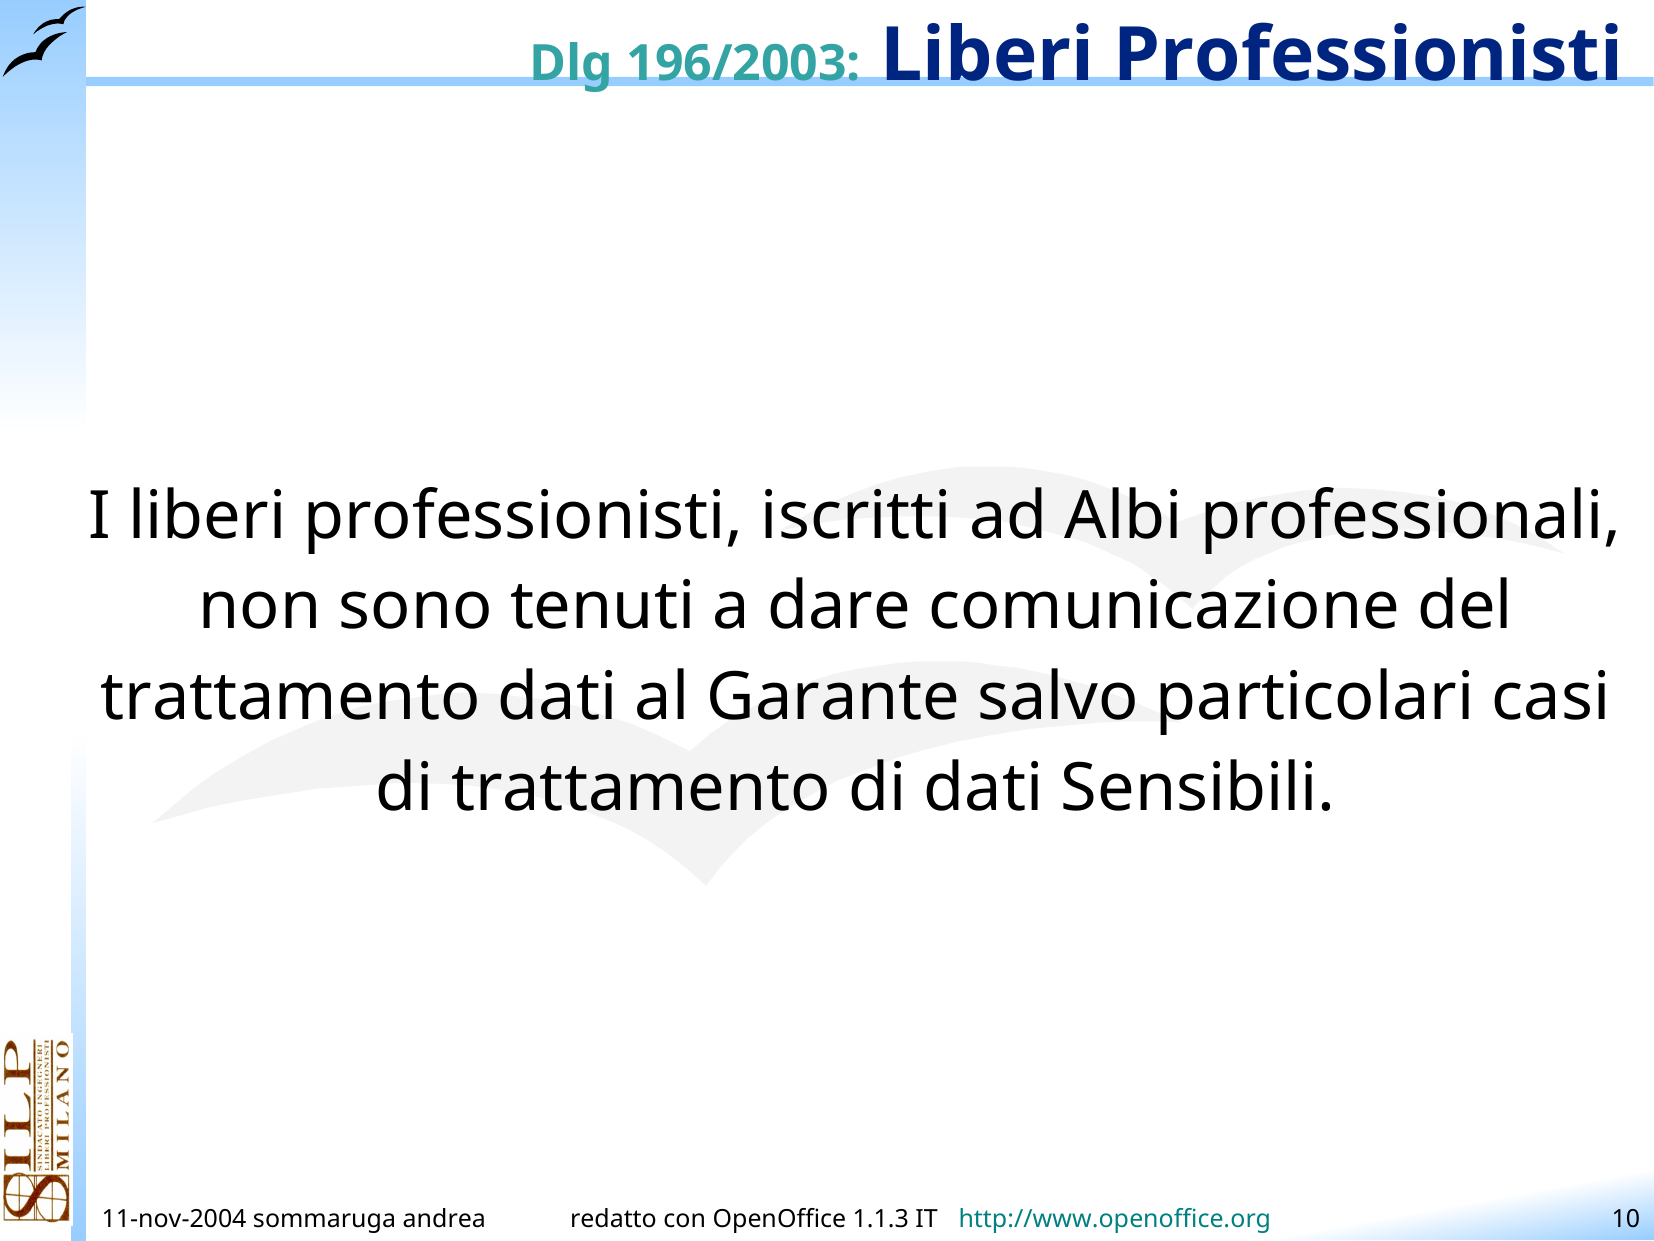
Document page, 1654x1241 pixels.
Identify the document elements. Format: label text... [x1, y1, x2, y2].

picture [0, 1033, 73, 1226]
subtitle I liberi professionisti, iscritti ad Albi professionali, non sono tenuti a dare comunicazione del trattamento dati al Garante salvo particolari casi di trattamento di dati Sensibili. [85, 134, 1628, 1163]
title Dlg 196/2003: Liberi Professionisti [85, 0, 1654, 104]
